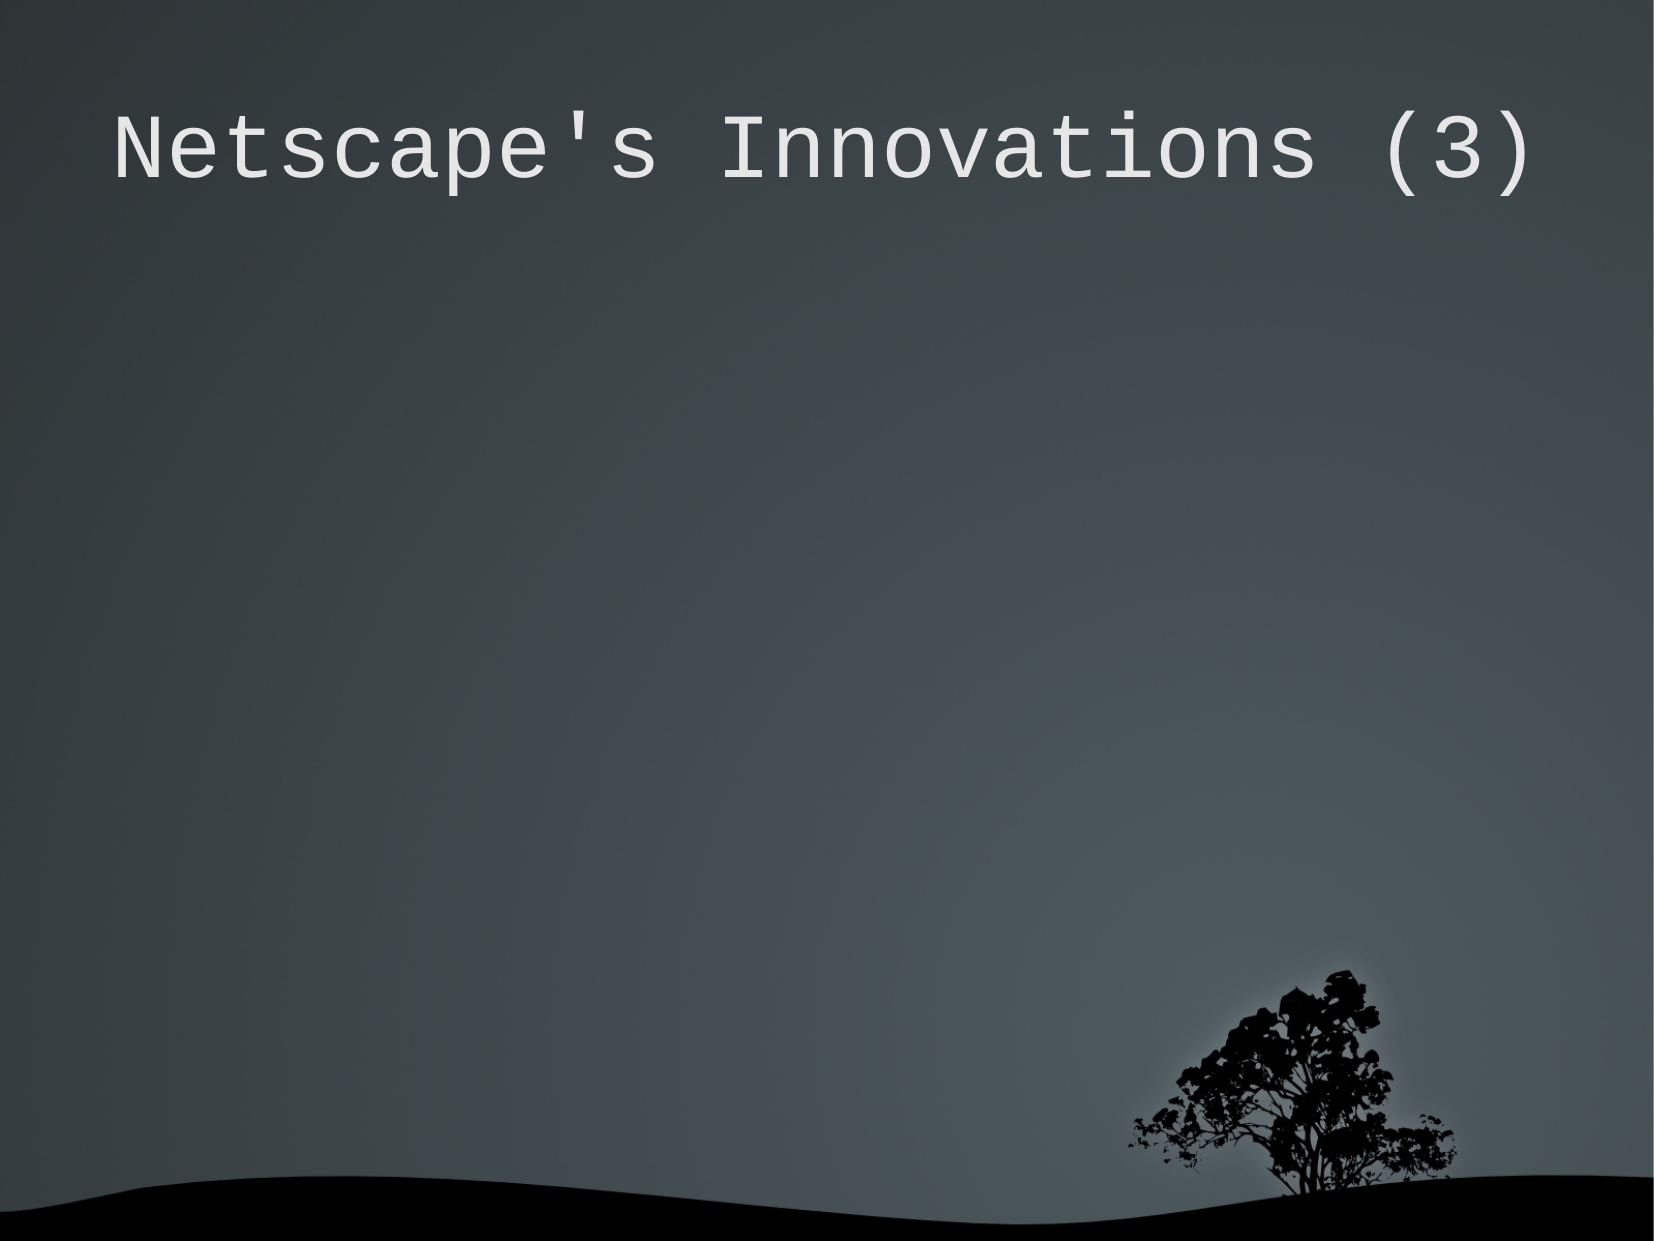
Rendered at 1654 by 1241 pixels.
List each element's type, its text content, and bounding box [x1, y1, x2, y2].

picture [0, 0, 1654, 1241]
list [82, 290, 1571, 1094]
title Netscape's Innovations (3) [82, 56, 1571, 250]
